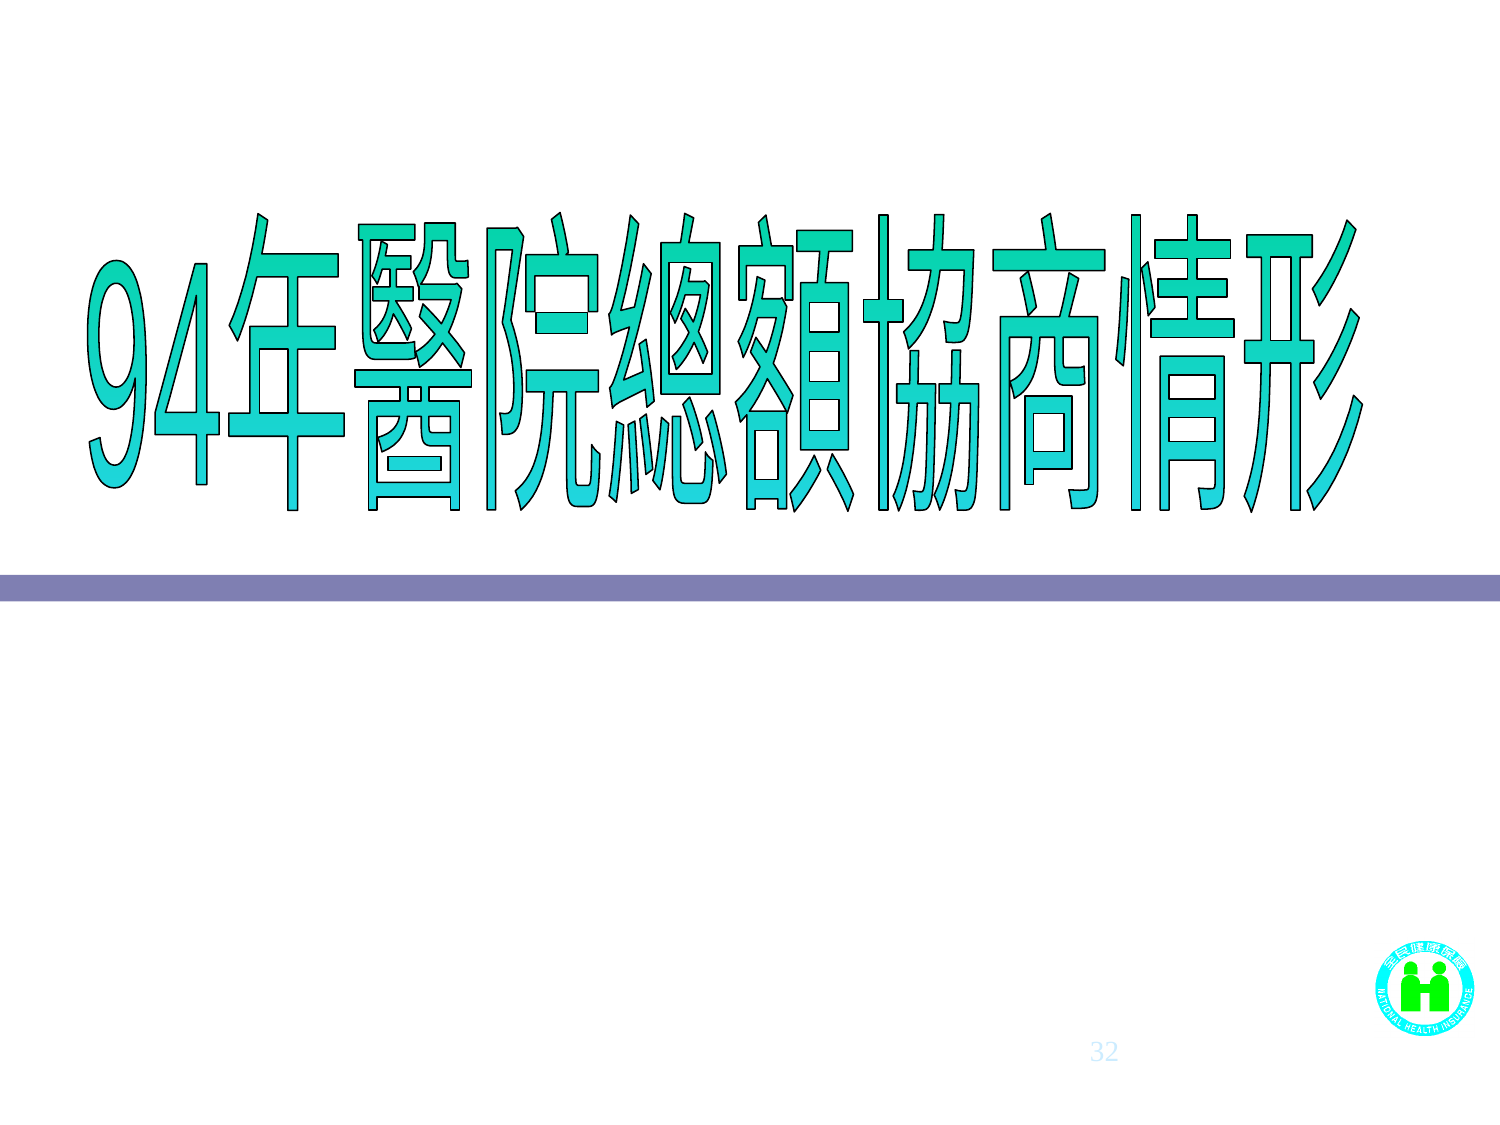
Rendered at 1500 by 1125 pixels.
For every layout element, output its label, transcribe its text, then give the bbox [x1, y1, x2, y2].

text_box 94年醫院總額協商情形 [863, 215, 904, 511]
text_box 94年醫院總額協商情形 [993, 213, 1105, 510]
text_box 94年醫院總額協商情形 [609, 421, 624, 503]
text_box 94年醫院總額協商情形 [682, 397, 703, 451]
text_box 94年醫院總額協商情形 [1307, 395, 1363, 511]
text_box [1074, 1025, 1388, 1101]
text_box 94年醫院總額協商情形 [790, 455, 821, 512]
text_box 94年醫院總額協商情形 [358, 222, 469, 368]
text_box 94年醫院總額協商情形 [228, 213, 345, 511]
text_box 94年醫院總額協商情形 [796, 230, 853, 450]
text_box 94年醫院總額協商情形 [1313, 308, 1360, 400]
text_box 94年醫院總額協商情形 [1131, 215, 1155, 511]
text_box 94年醫院總額協商情形 [661, 213, 720, 395]
text_box 94年醫院總額協商情形 [87, 260, 147, 488]
text_box 94年醫院總額協商情形 [739, 215, 793, 300]
text_box 94年醫院總額協商情形 [1312, 220, 1356, 306]
text_box 94年醫院總額協商情形 [355, 370, 472, 510]
text_box 94年醫院總額協商情形 [705, 410, 727, 484]
text_box 94年醫院總額協商情形 [827, 453, 854, 512]
text_box 94年醫院總額協商情形 [487, 227, 524, 510]
text_box 94年醫院總額協商情形 [652, 417, 669, 490]
text_box 94年醫院總額協商情形 [1244, 234, 1314, 513]
text_box 94年醫院總額協商情形 [608, 215, 655, 409]
text_box 94年醫院總額協商情形 [903, 214, 974, 349]
text_box 94年醫院總額協商情形 [515, 370, 600, 511]
text_box 94年醫院總額協商情形 [893, 350, 936, 512]
text_box 94年醫院總額協商情形 [639, 413, 653, 475]
text_box 94年醫院總額協商情形 [155, 263, 220, 485]
text_box 94年醫院總額協商情形 [1115, 276, 1129, 366]
text_box 94年醫院總額協商情形 [934, 350, 979, 511]
text_box 94年醫院總額協商情形 [1160, 356, 1225, 511]
text_box 94年醫院總額協商情形 [735, 276, 794, 510]
text_box 94年醫院總額協商情形 [525, 212, 598, 334]
text_box 94年醫院總額協商情形 [1025, 395, 1072, 485]
text_box 94年醫院總額協商情形 [1150, 215, 1235, 338]
text_box 94年醫院總額協商情形 [628, 421, 639, 494]
text_box 94年醫院總額協商情形 [672, 416, 713, 504]
